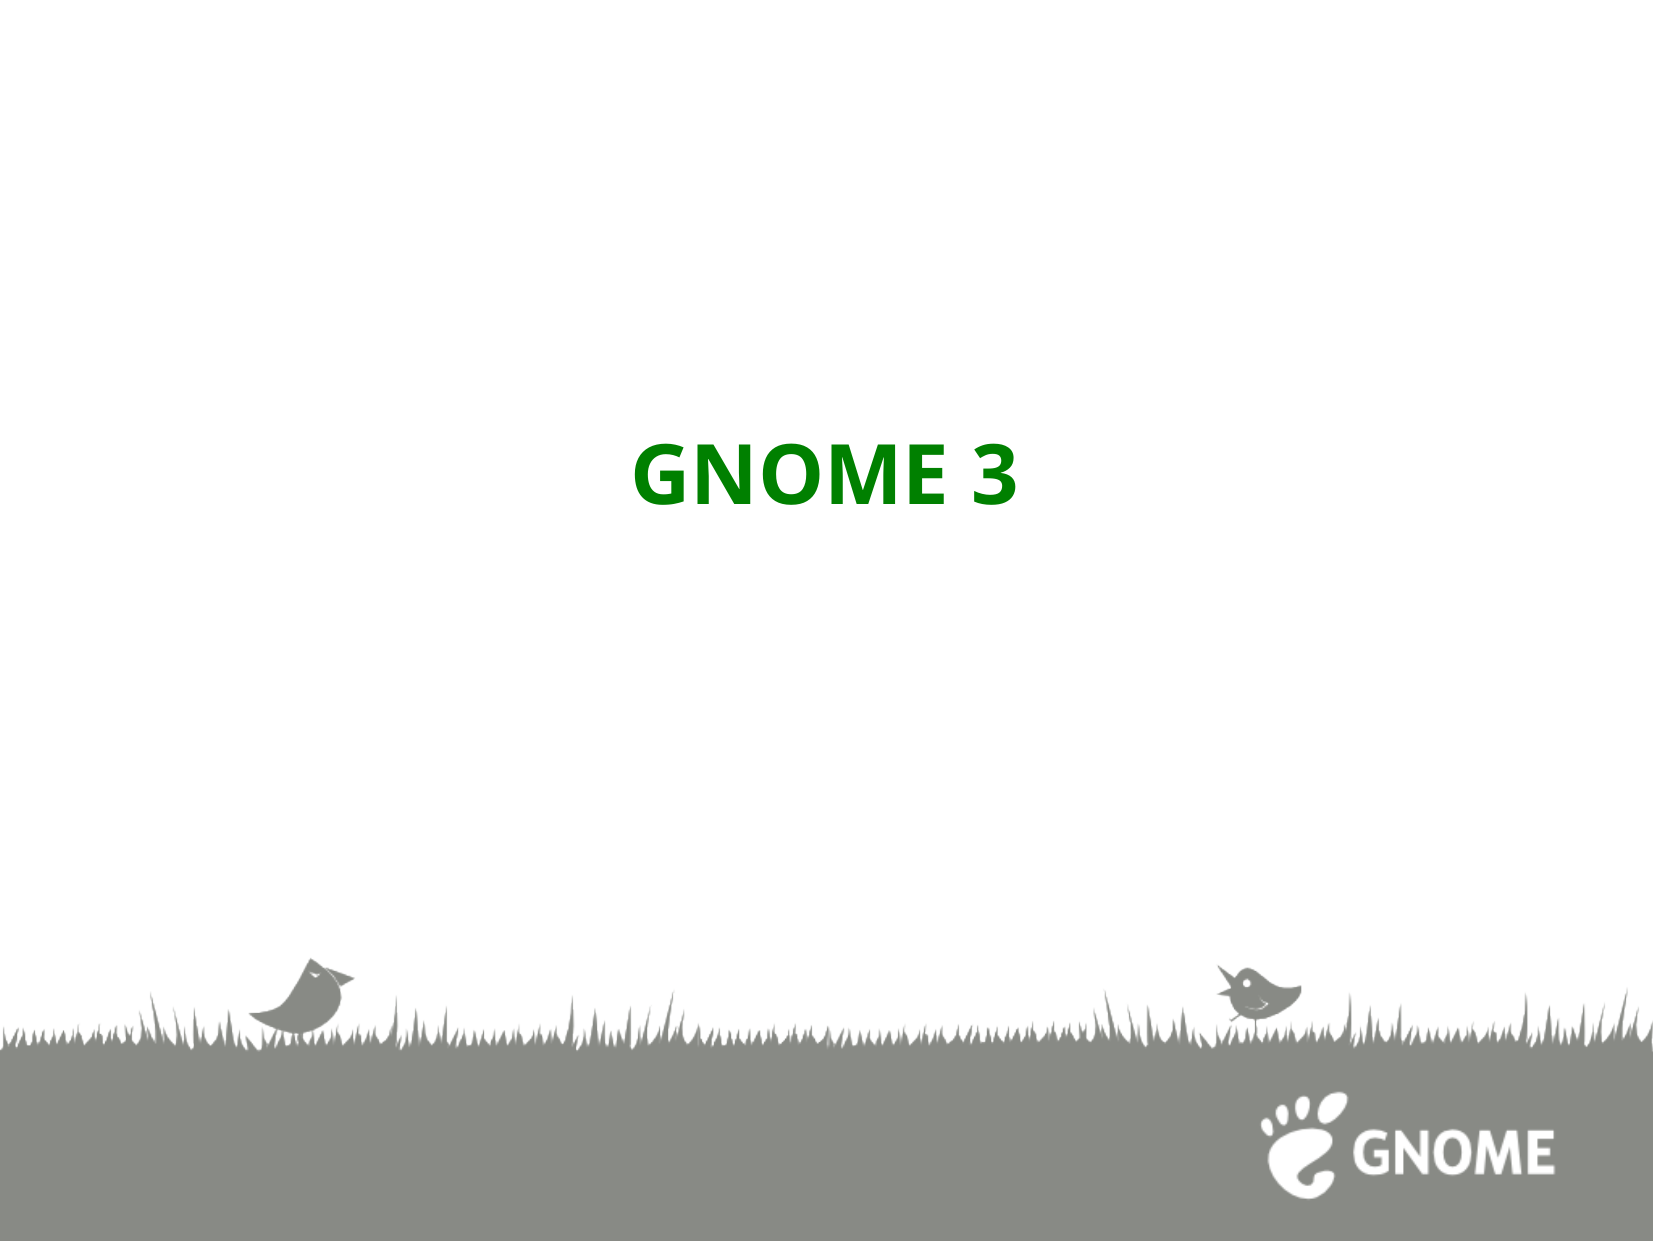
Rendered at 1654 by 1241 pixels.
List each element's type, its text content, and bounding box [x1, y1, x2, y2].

picture [0, 0, 1653, 1241]
text_box GNOME 3 [0, 407, 1650, 535]
